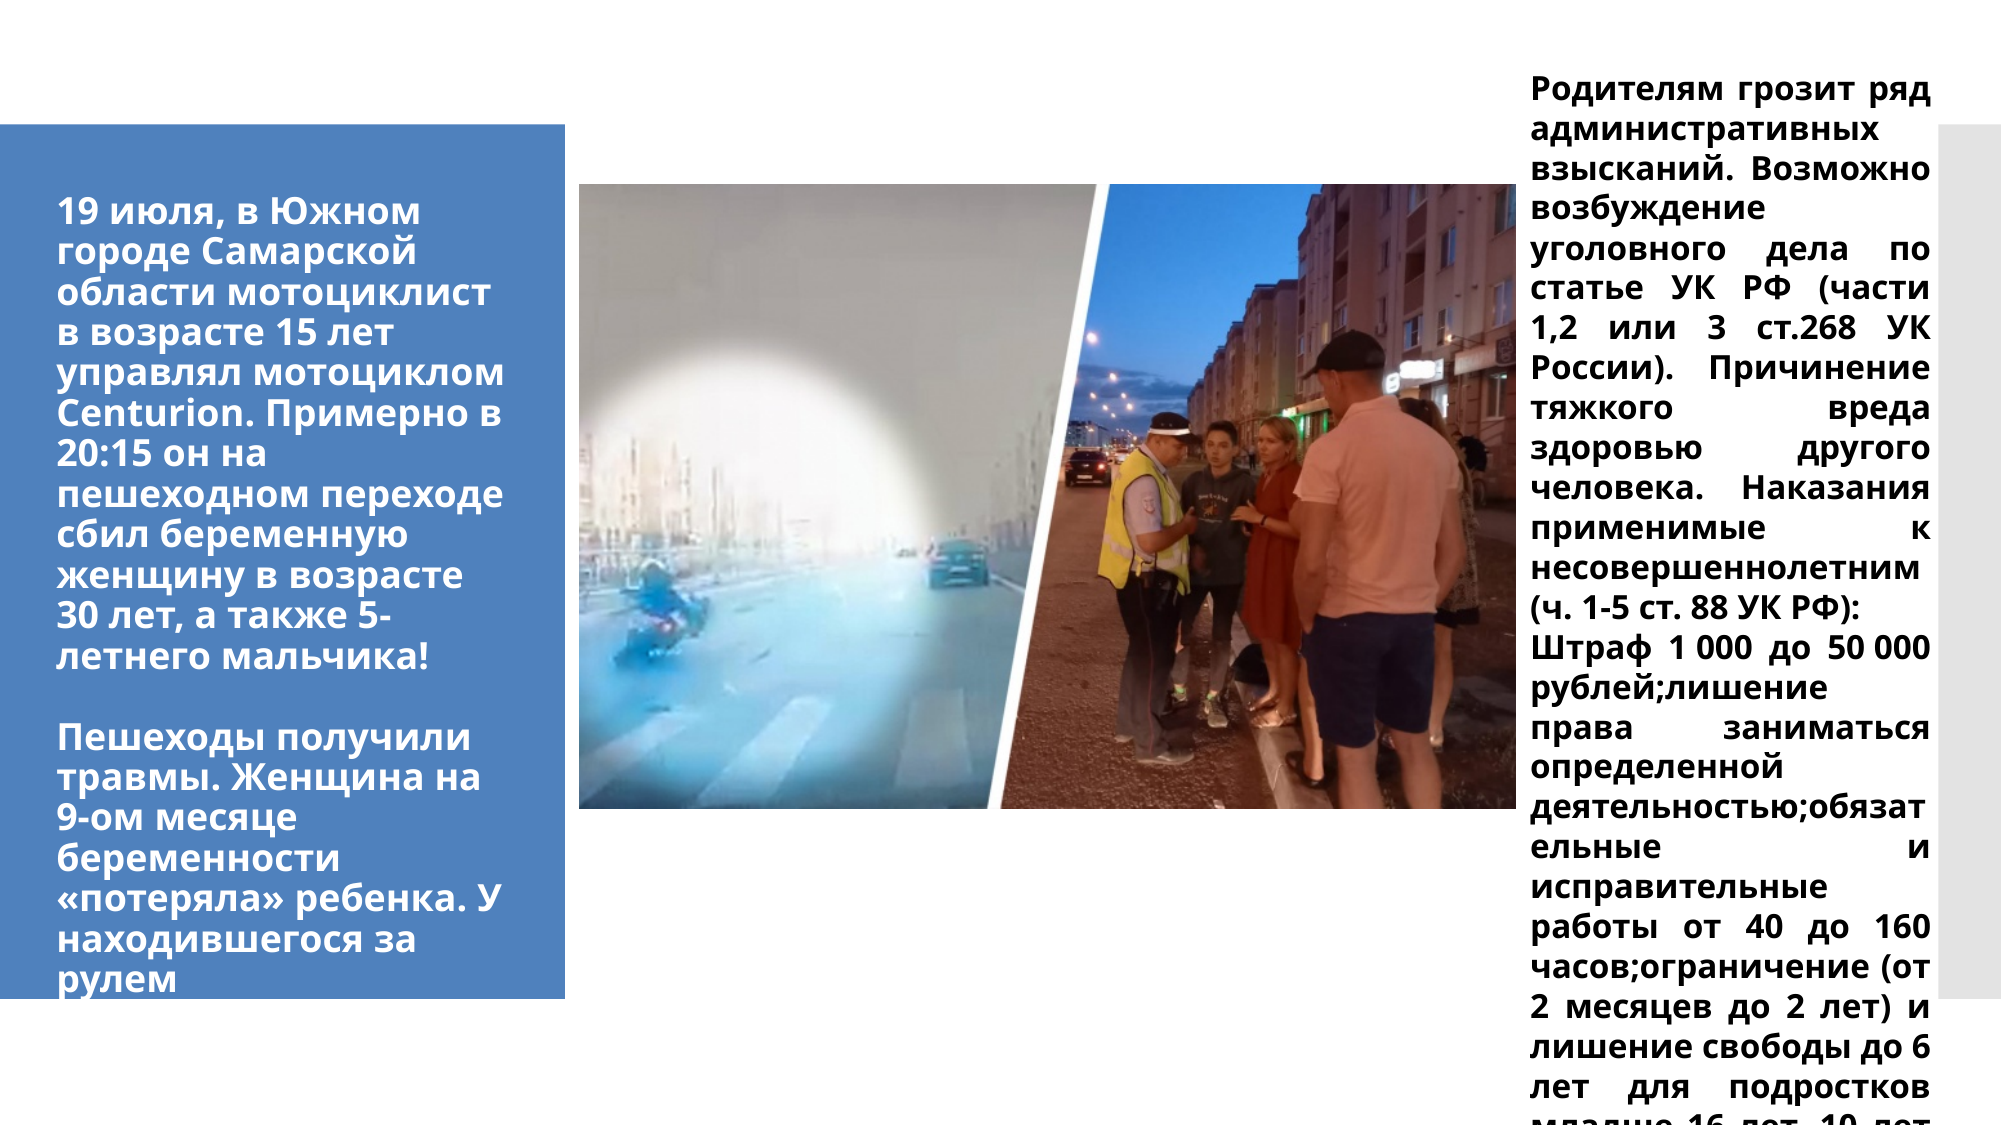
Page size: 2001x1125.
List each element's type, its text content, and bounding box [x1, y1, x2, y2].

title 19 июля, в Южном городе Самарской области мотоциклист в возрасте 15 лет управлял мотоциклом Centurion. Примерно в 20:15 он на пешеходном переходе сбил беременную женщину в возрасте 30 лет, а также 5-летнего мальчика! Пешеходы получили травмы. Женщина на 9-ом месяце беременности «потеряла» ребенка. У находившегося за рулем несовершеннолетнего мотоциклиста без регистрационных знаков не было прав! [41, 184, 525, 940]
picture [579, 184, 1515, 809]
text_box Родителям грозит ряд административных взысканий. Возможно возбуждение уголовного дела по статье УК РФ (части 1,2 или 3 ст.268 УК России). Причинение тяжкого вреда здоровью другого человека. Наказания применимые к несовершеннолетним (ч. 1-5 ст. 88 УК РФ): Штраф 1 000 до 50 000 рублей;лишение права заниматься определенной деятельностью;обязательные и исправительные работы от 40 до 160 часов;ограничение (от 2 месяцев до 2 лет) и лишение свободы до 6 лет для подростков младше 16 лет, 10 лет — для несовершеннолетних в возрасте от 16 до 18 лет. [1515, 59, 1947, 1125]
